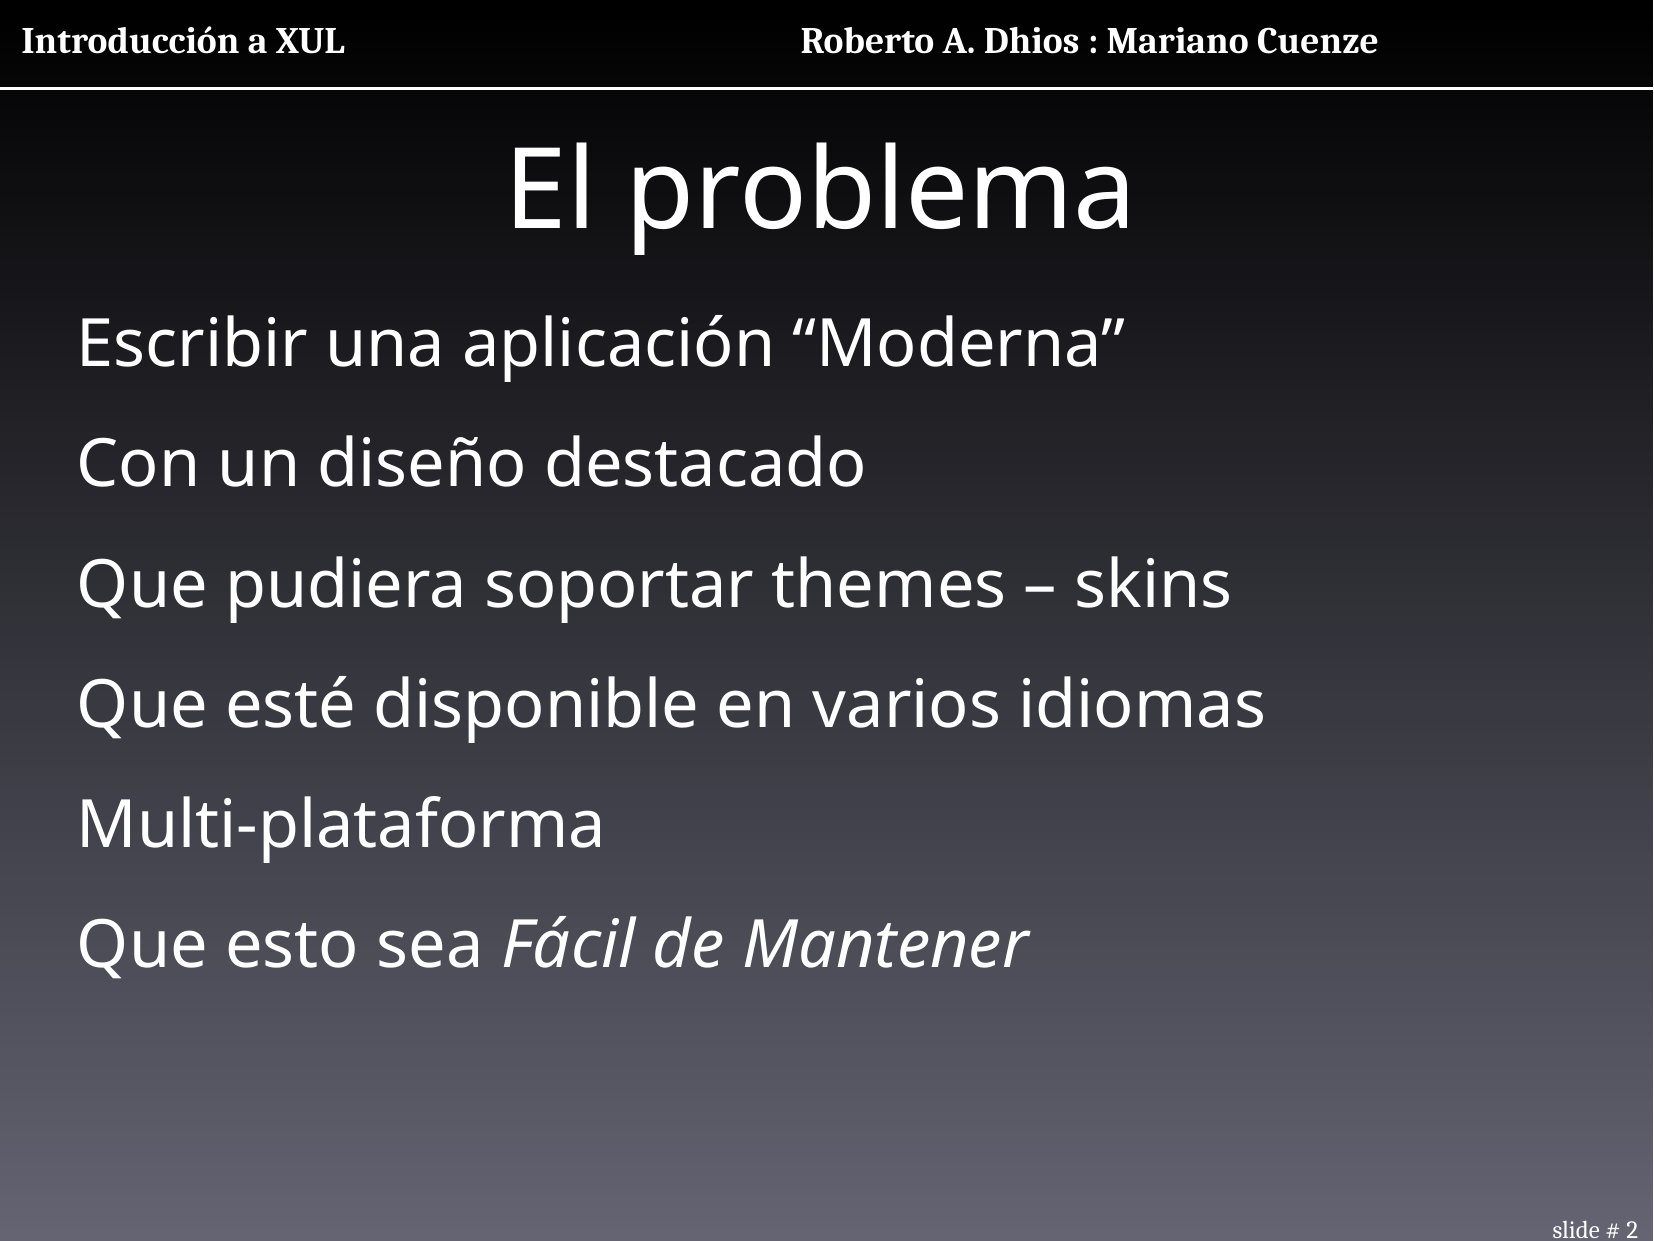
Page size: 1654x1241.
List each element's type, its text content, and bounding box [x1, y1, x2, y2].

list Escribir una aplicación “Moderna” Con un diseño destacado Que pudiera soportar themes – skins Que esté disponible en varios idiomas Multi-plataforma Que esto sea Fácil de Mantener [59, 295, 1595, 950]
title El problema [18, 88, 1625, 281]
text_box Introducción a XUL Roberto A. Dhios : Mariano Cuenze [6, 12, 1653, 71]
